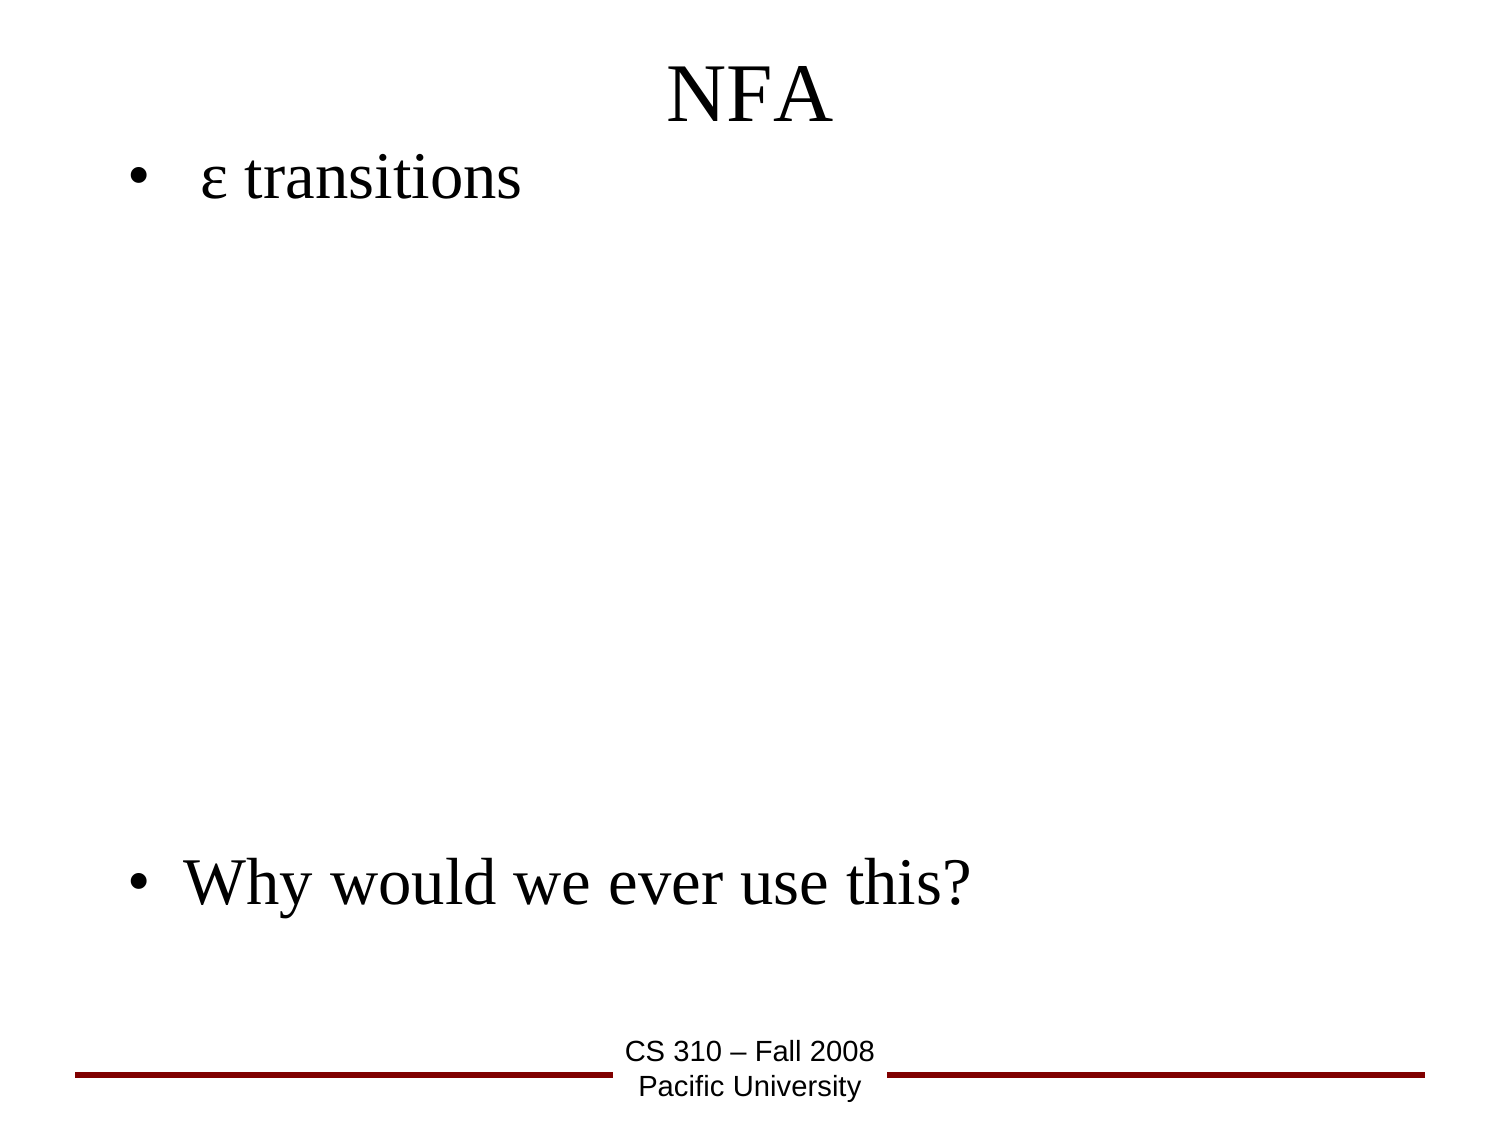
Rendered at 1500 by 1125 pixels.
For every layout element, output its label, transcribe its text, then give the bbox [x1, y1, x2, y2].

title NFA [112, 39, 1388, 137]
list ε transitions Why would we ever use this? [112, 137, 1388, 1000]
